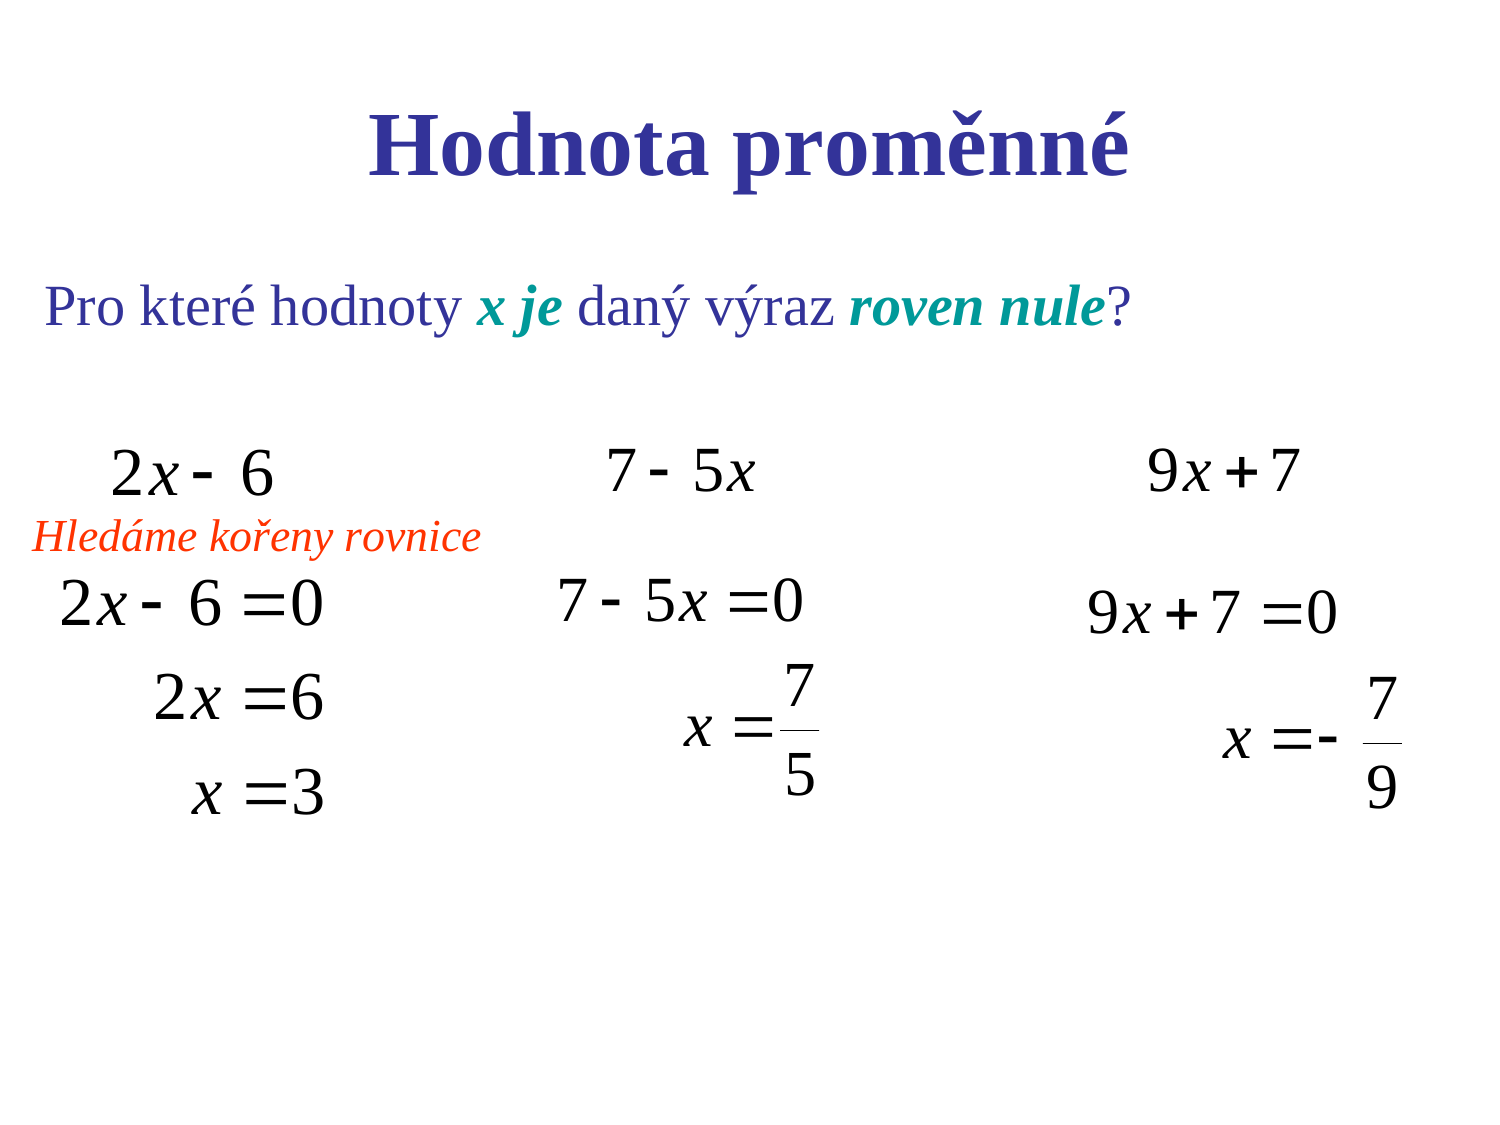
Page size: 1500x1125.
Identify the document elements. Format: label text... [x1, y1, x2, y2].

chart [1139, 432, 1312, 508]
text_box [596, 432, 768, 508]
text_box Pro které hodnoty x je daný výraz roven nule? [29, 231, 1412, 374]
chart [672, 644, 833, 811]
chart [48, 562, 335, 643]
text_box Hledáme kořeny rovnice [17, 491, 526, 575]
chart [1079, 574, 1348, 650]
chart [548, 562, 816, 638]
chart [179, 751, 334, 832]
chart [142, 657, 337, 738]
chart [1210, 657, 1415, 824]
title Hodnota proměnné [75, 45, 1426, 233]
chart [100, 432, 283, 513]
